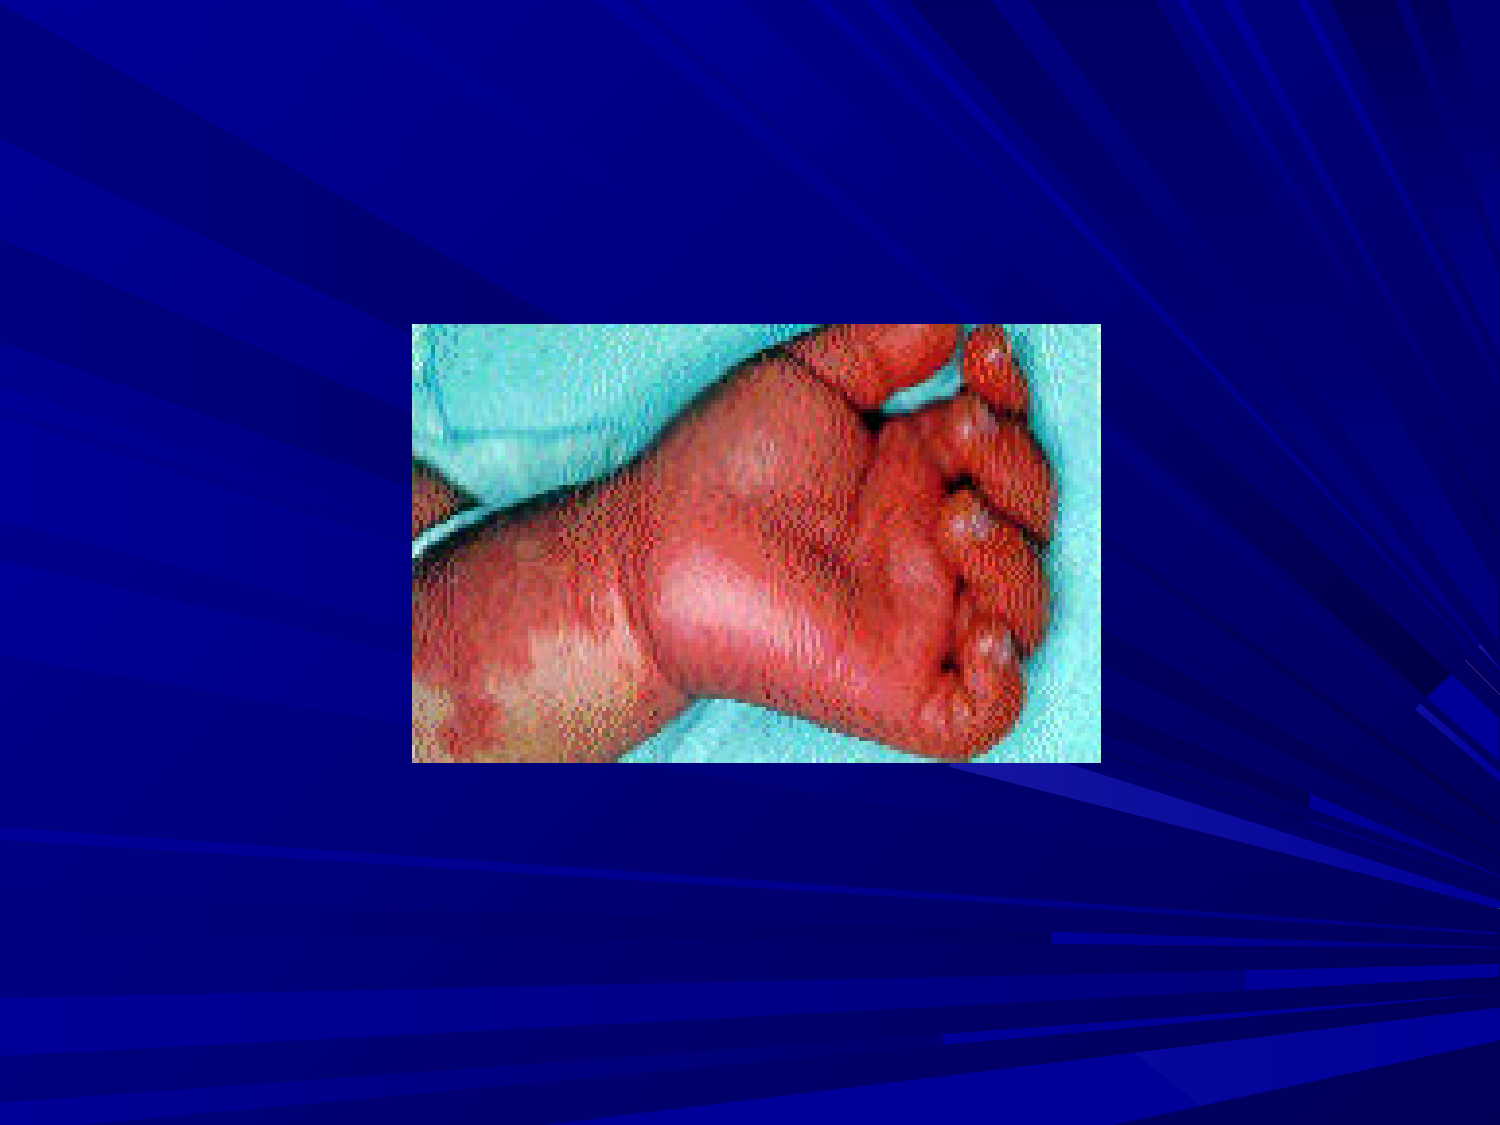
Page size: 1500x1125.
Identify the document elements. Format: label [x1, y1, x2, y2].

picture [412, 324, 1101, 763]
